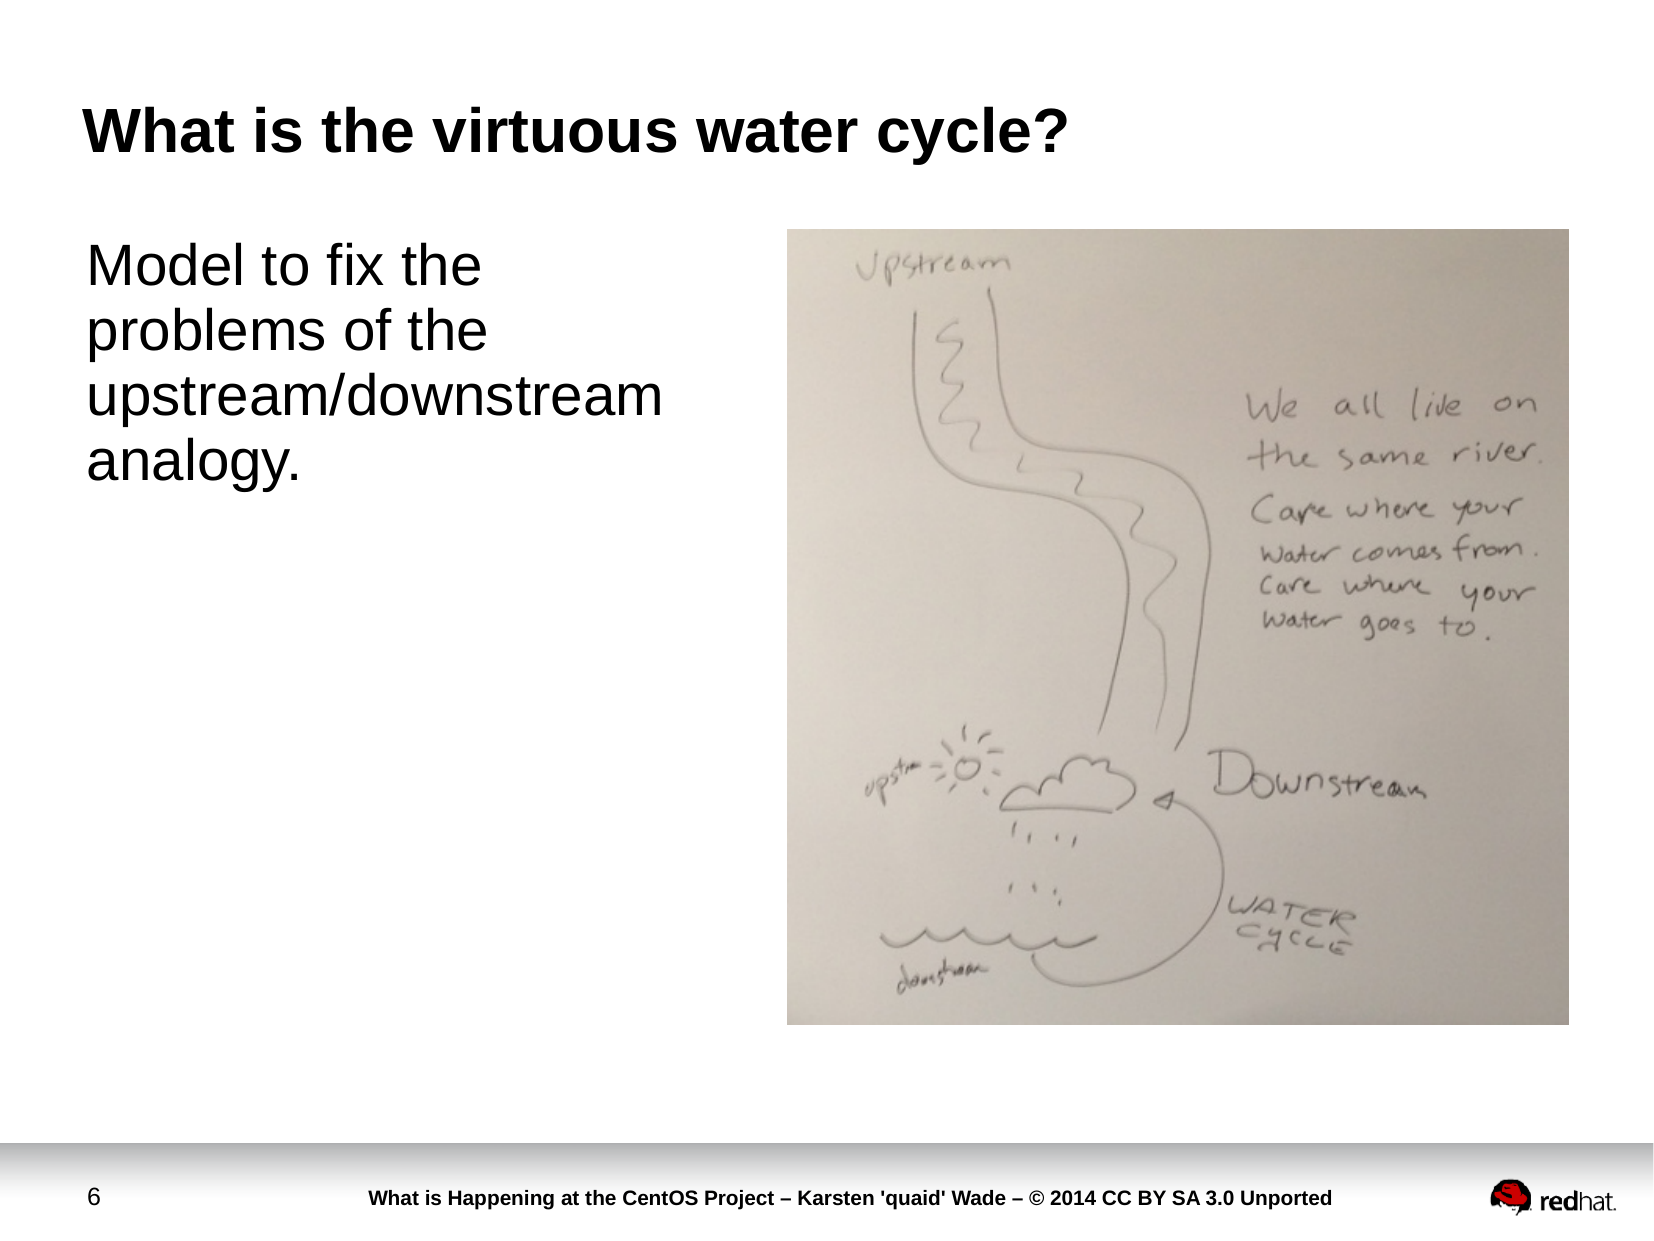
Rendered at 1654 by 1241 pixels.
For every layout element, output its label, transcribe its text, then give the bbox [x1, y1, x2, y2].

list Model to fix the problems of the upstream/downstream analogy. [86, 232, 713, 1027]
picture [0, 1143, 1654, 1241]
picture [787, 229, 1569, 1025]
title What is the virtuous water cycle? [82, 37, 1571, 226]
